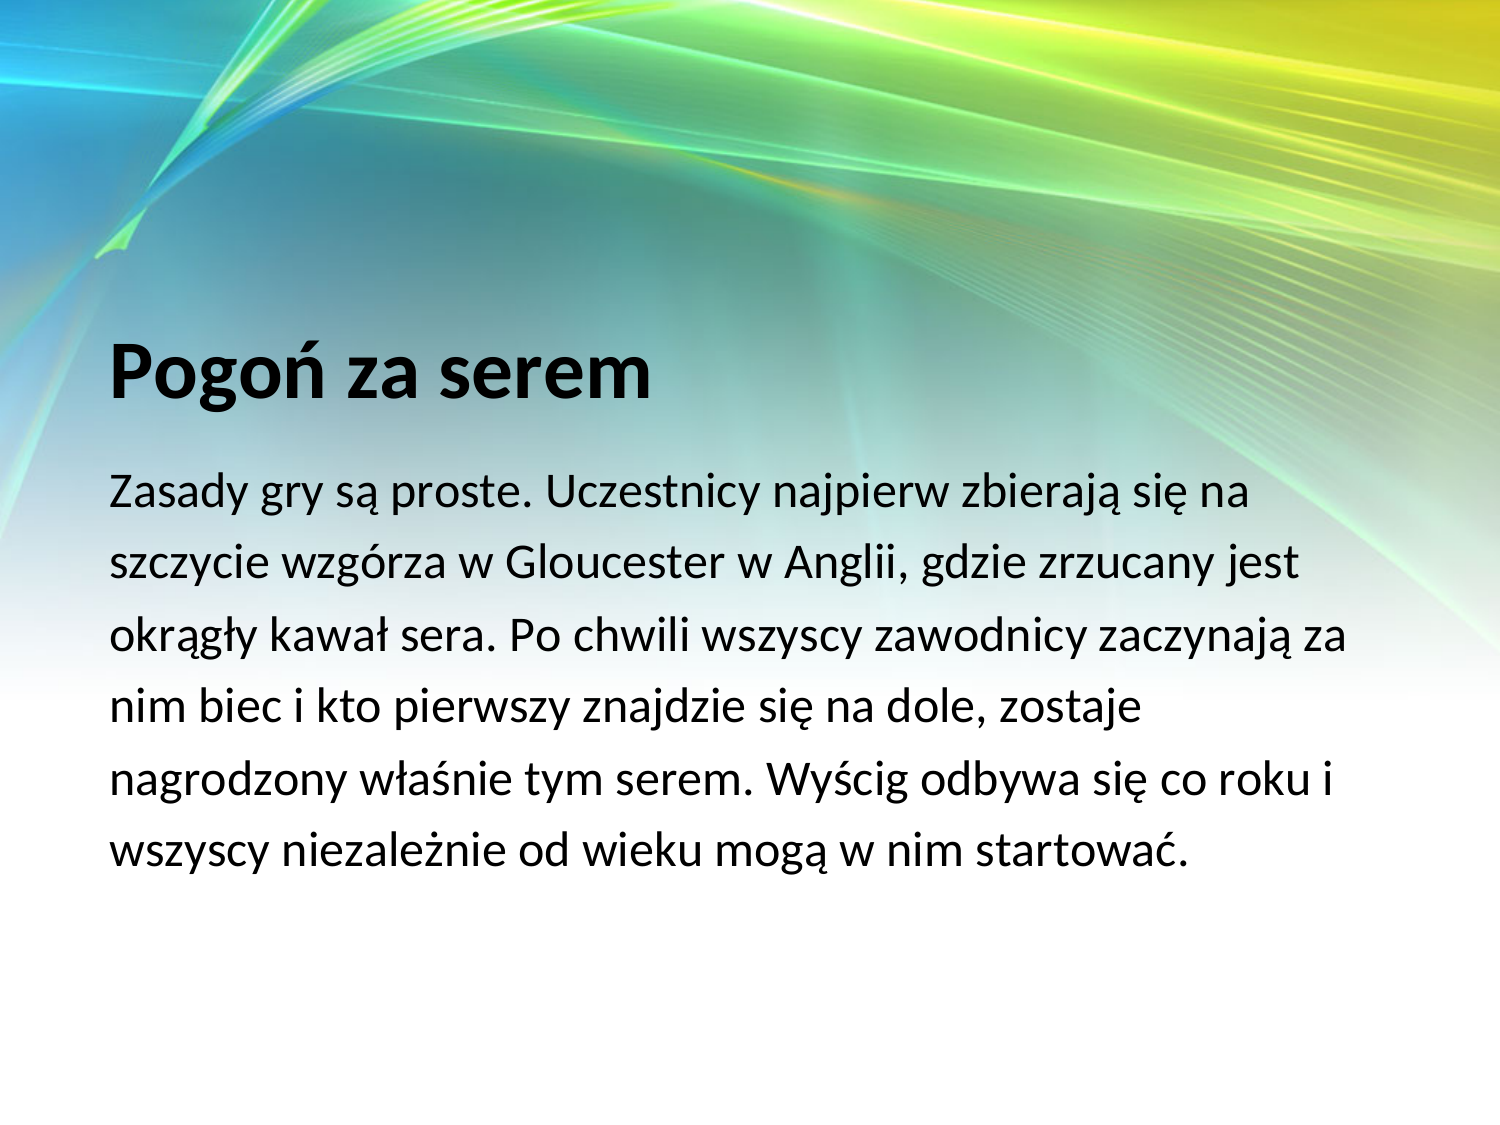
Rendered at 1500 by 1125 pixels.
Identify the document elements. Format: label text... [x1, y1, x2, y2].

text_box Pogoń za serem Zasady gry są proste. Uczestnicy najpierw zbierają się na szczycie wzgórza w Gloucester w Anglii, gdzie zrzucany jest okrągły kawał sera. Po chwili wszyscy zawodnicy zaczynają za nim biec i kto pierwszy znajdzie się na dole, zostaje nagrodzony właśnie tym serem. Wyścig odbywa się co roku i wszyscy niezależnie od wieku mogą w nim startować. [94, 287, 1408, 885]
picture [0, 0, 1500, 1125]
